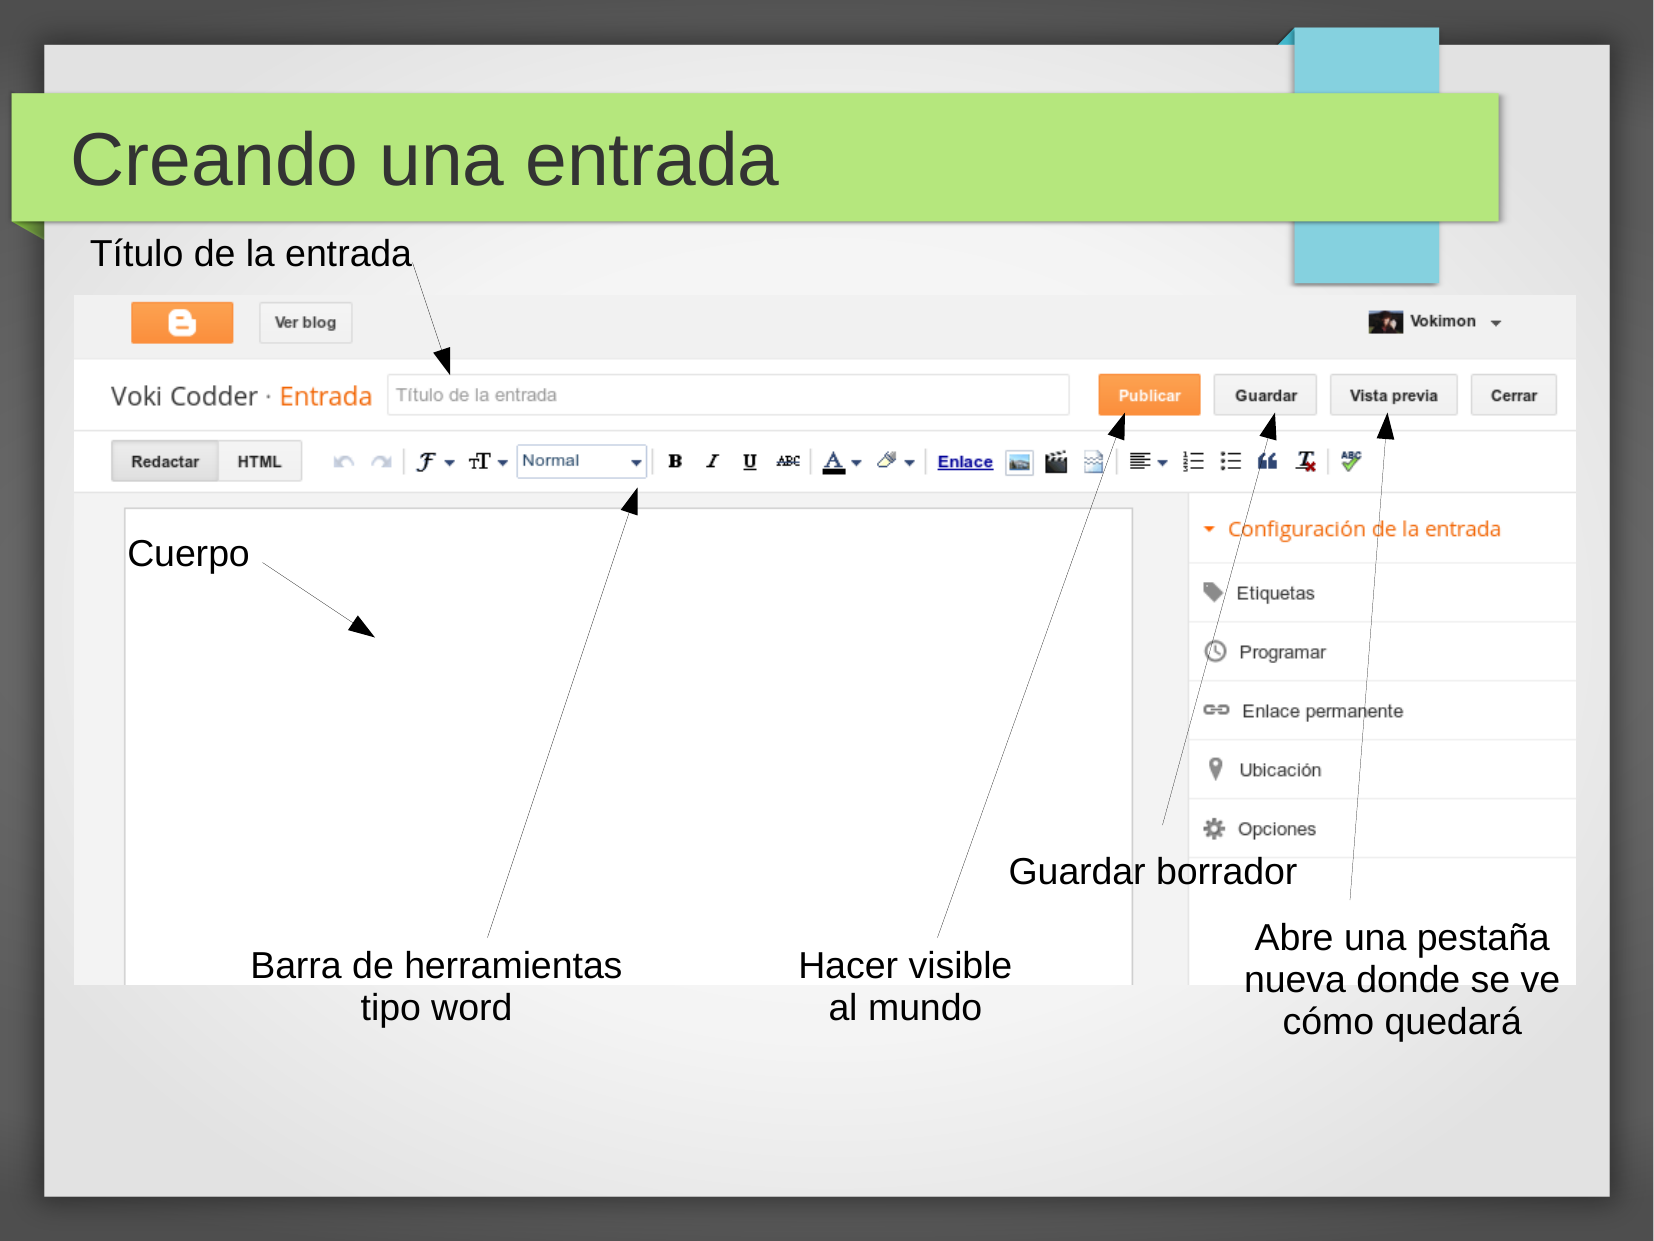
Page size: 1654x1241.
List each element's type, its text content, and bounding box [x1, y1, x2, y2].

text_box Guardar borrador [993, 843, 1313, 901]
text_box Título de la entrada [75, 225, 428, 282]
picture [0, 0, 1654, 1241]
text_box Hacer visible al mundo [783, 937, 1028, 1037]
title Creando una entrada [70, 106, 1229, 213]
text_box Barra de herramientas tipo word [235, 937, 638, 1037]
text_box Cuerpo [112, 525, 265, 582]
text_box Abre una pestaña nueva donde se ve cómo quedará [1229, 909, 1576, 1051]
